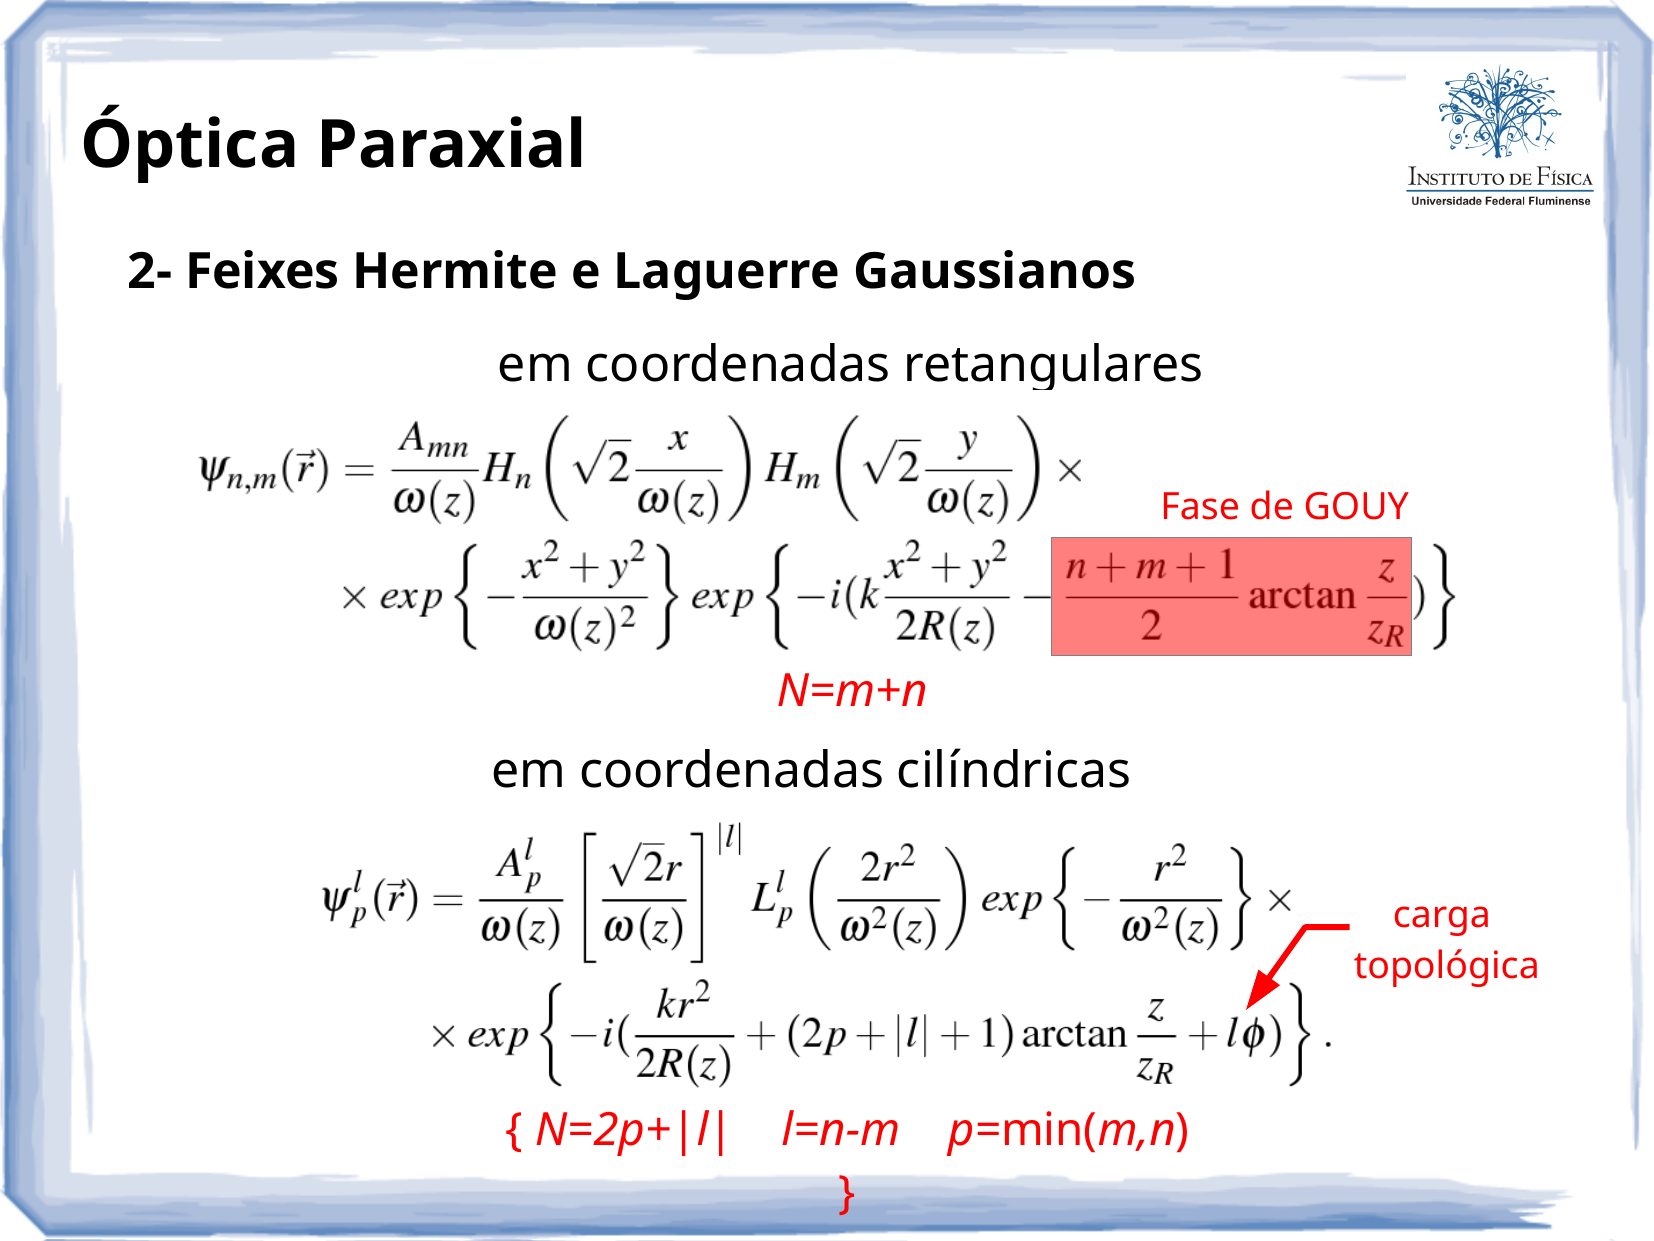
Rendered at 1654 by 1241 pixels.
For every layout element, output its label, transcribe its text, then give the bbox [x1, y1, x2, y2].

text_box [1051, 537, 1412, 656]
text_box carga topológica [1334, 879, 1560, 996]
text_box Fase de GOUY [1145, 472, 1432, 538]
text_box N=m+n [761, 650, 945, 721]
text_box 2- Feixes Hermite e Laguerre Gaussianos em coordenadas retangulares [112, 227, 1589, 393]
text_box Óptica Paraxial [65, 88, 633, 181]
text_box em coordenadas cilíndricas [441, 726, 1182, 809]
text_box { N=2p+|l| l=n-m p=min(m,n) } [490, 1089, 1205, 1166]
picture [0, 0, 1654, 1241]
